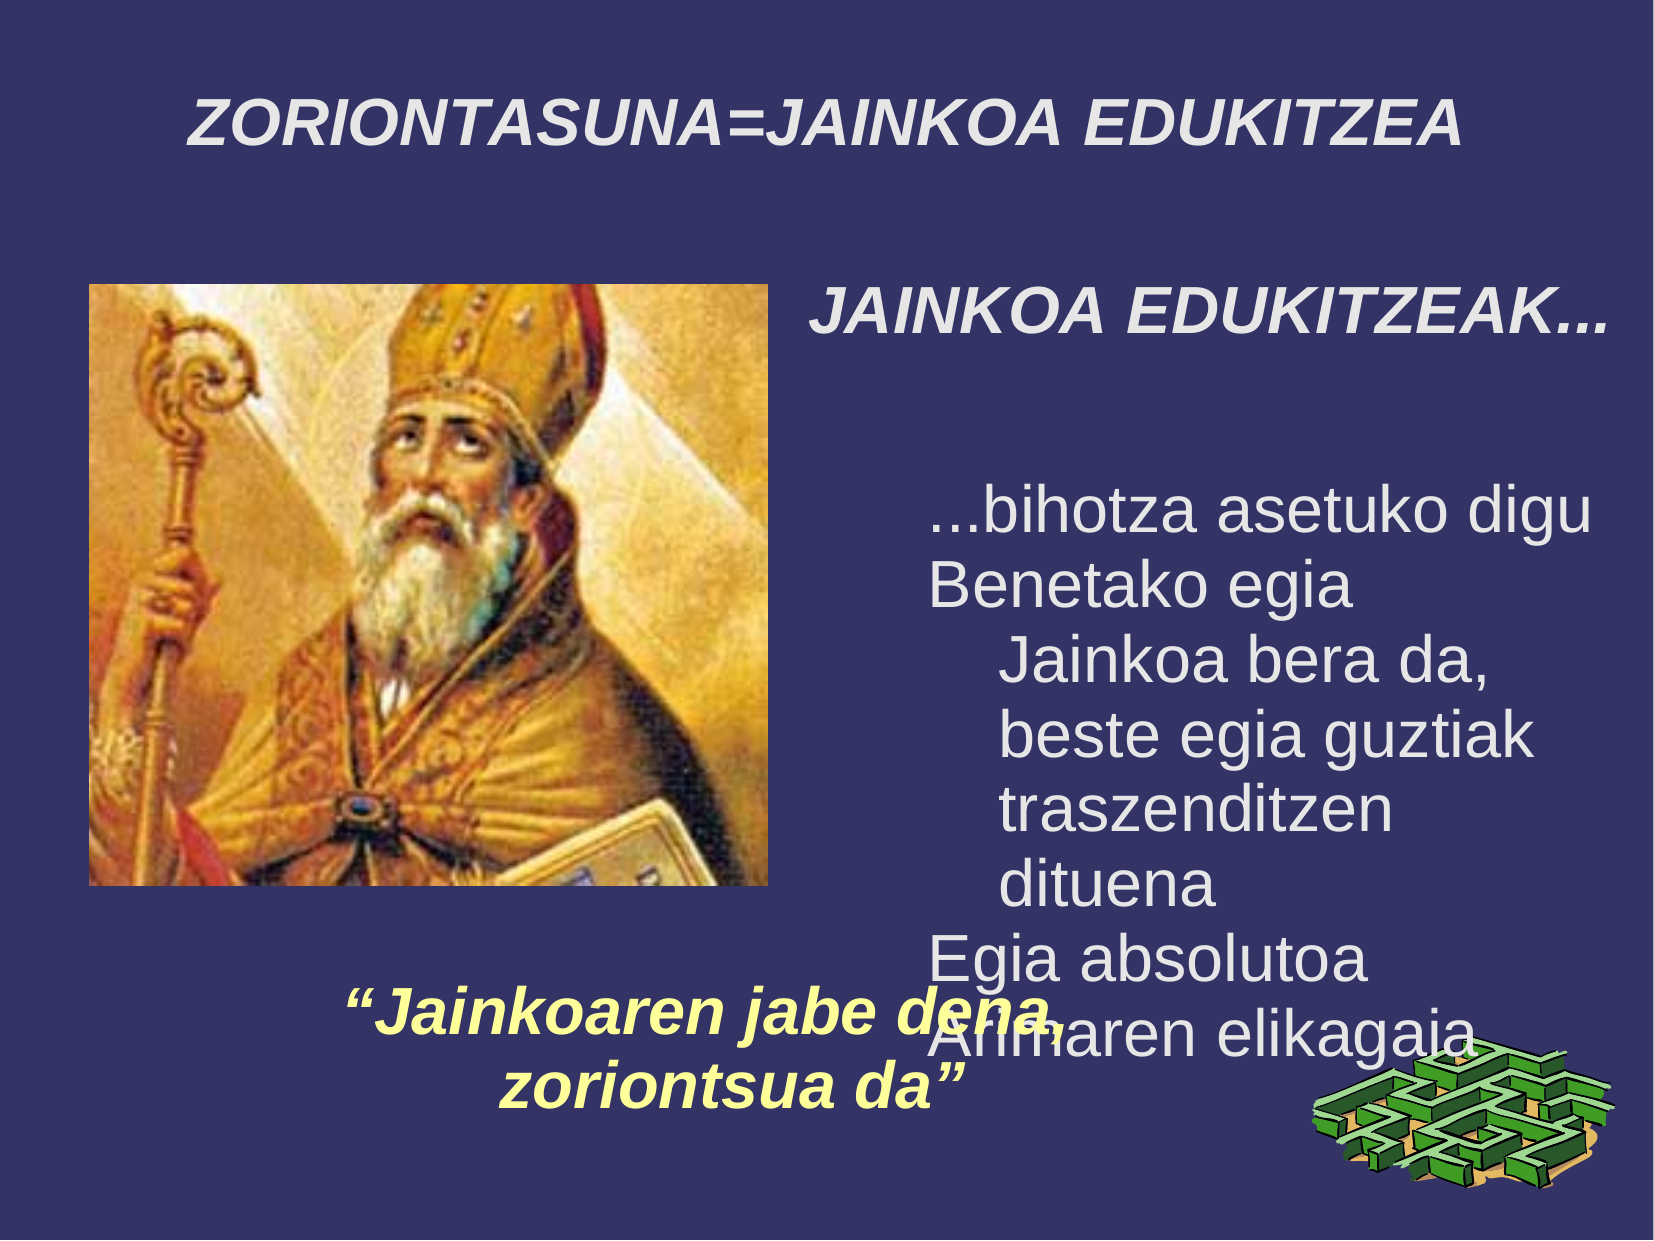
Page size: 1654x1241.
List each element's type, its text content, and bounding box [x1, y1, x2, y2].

title ZORIONTASUNA=JAINKOA EDUKITZEA [121, 19, 1534, 227]
title [0, 856, 1413, 944]
list ...bihotza asetuko digu Benetako egia Jainkoa bera da, beste egia guztiak traszenditzen dituena Egia absolutoa Arimaren elikagaia [915, 472, 1595, 1146]
picture [89, 284, 768, 856]
title JAINKOA EDUKITZEAK... [767, 206, 1654, 414]
title “Jainkoaren jabe dena, zoriontsua da” [0, 944, 1413, 1152]
